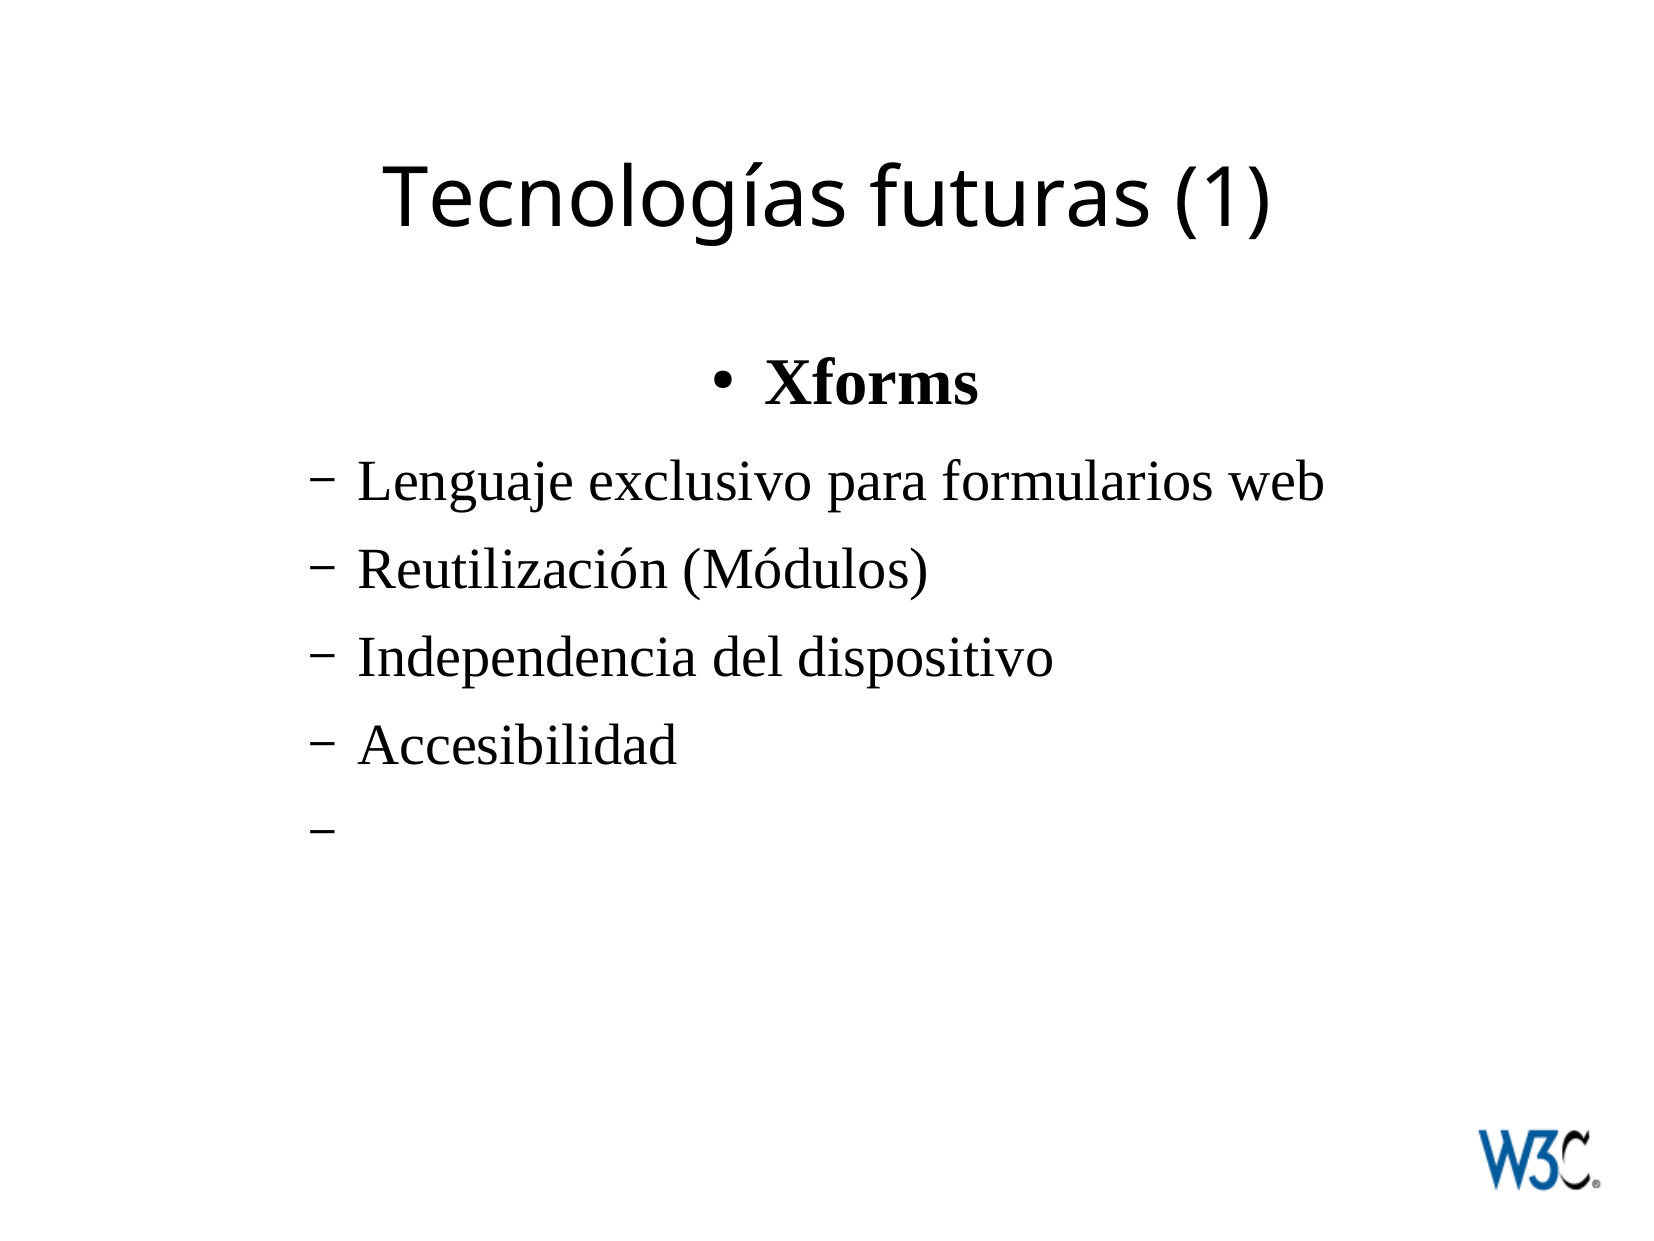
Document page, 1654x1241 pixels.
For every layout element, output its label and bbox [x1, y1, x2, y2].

picture [1476, 1121, 1602, 1201]
